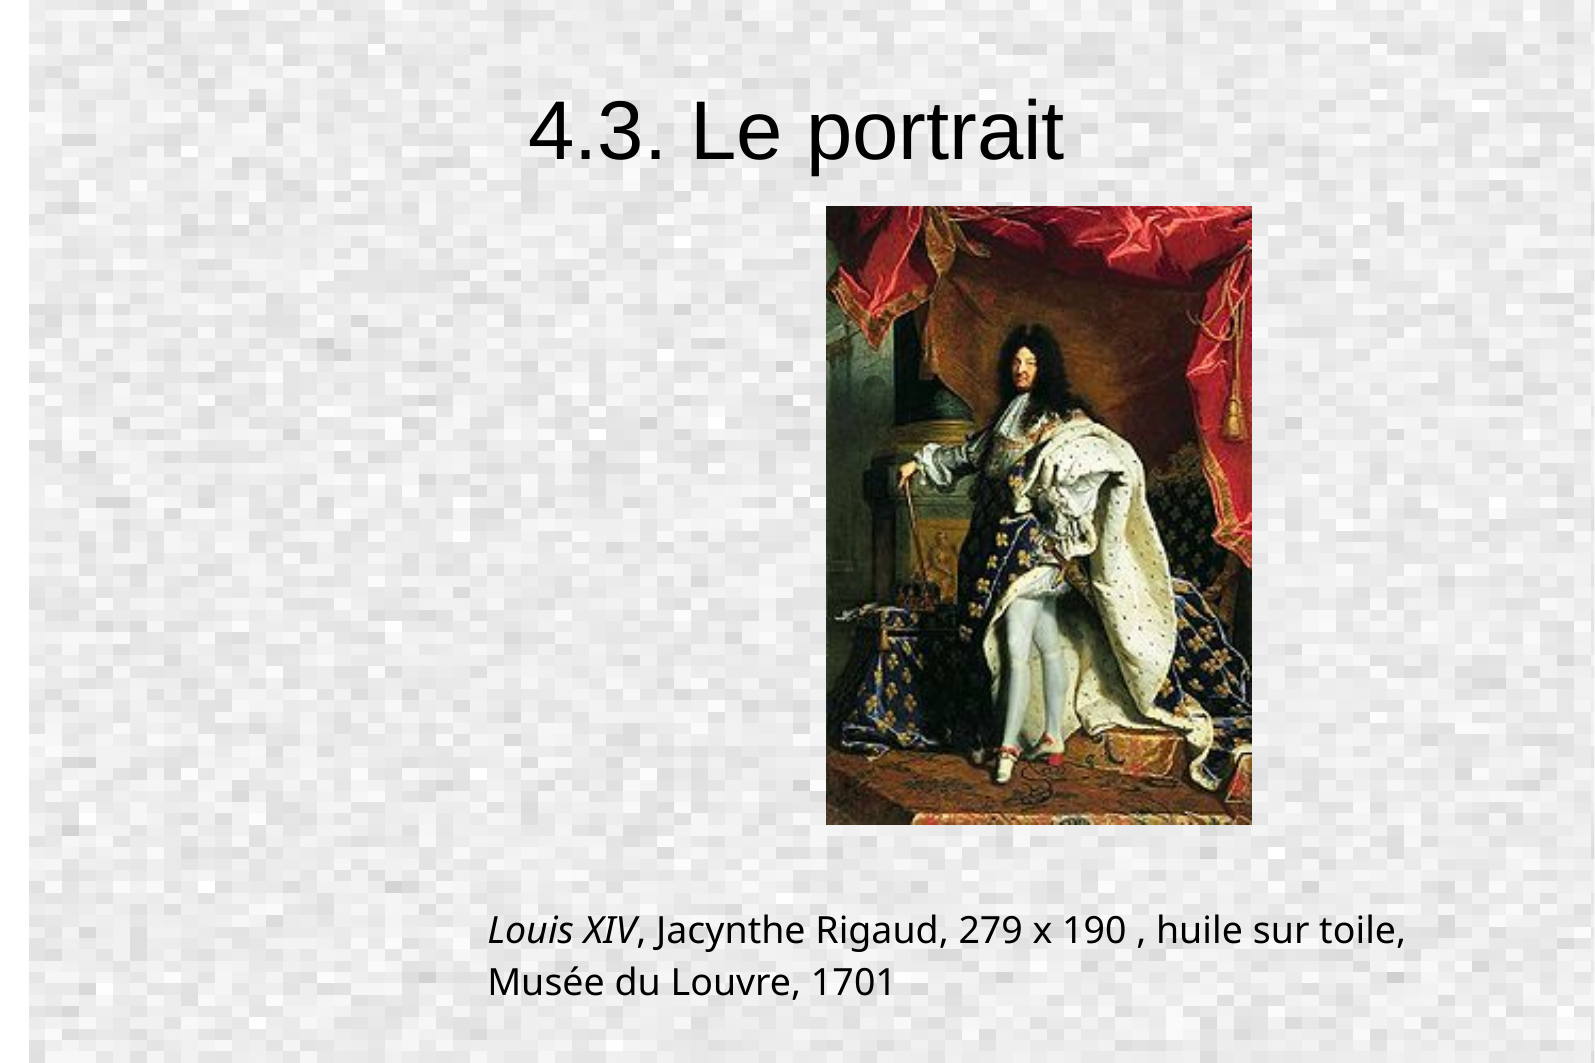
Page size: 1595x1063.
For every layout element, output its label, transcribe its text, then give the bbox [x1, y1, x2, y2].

title 4.3. Le portrait [79, 49, 1515, 213]
text_box Louis XIV, Jacynthe Rigaud, 279 x 190 , huile sur toile, Musée du Louvre, 1701 [472, 896, 1400, 1004]
picture [29, 0, 1595, 1063]
